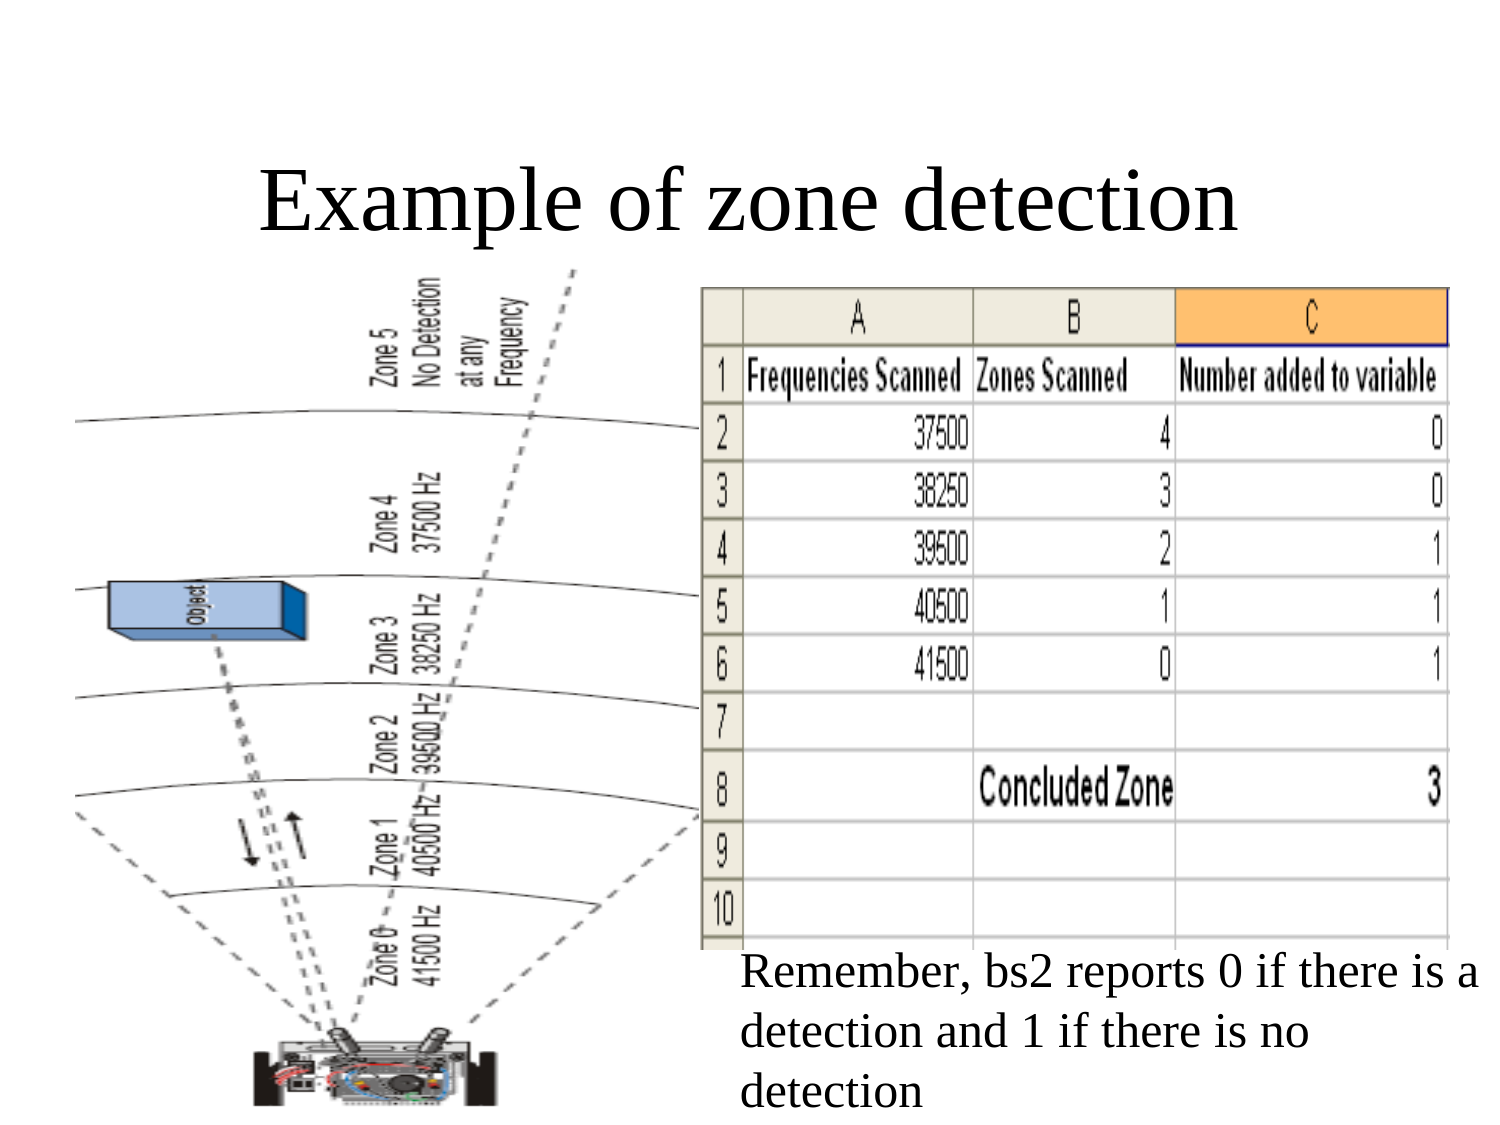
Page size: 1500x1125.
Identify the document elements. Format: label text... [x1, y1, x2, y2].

text_box Remember, bs2 reports 0 if there is a detection and 1 if there is no detection [724, 930, 1500, 1125]
picture [75, 259, 1450, 1125]
title Example of zone detection [112, 99, 1388, 287]
